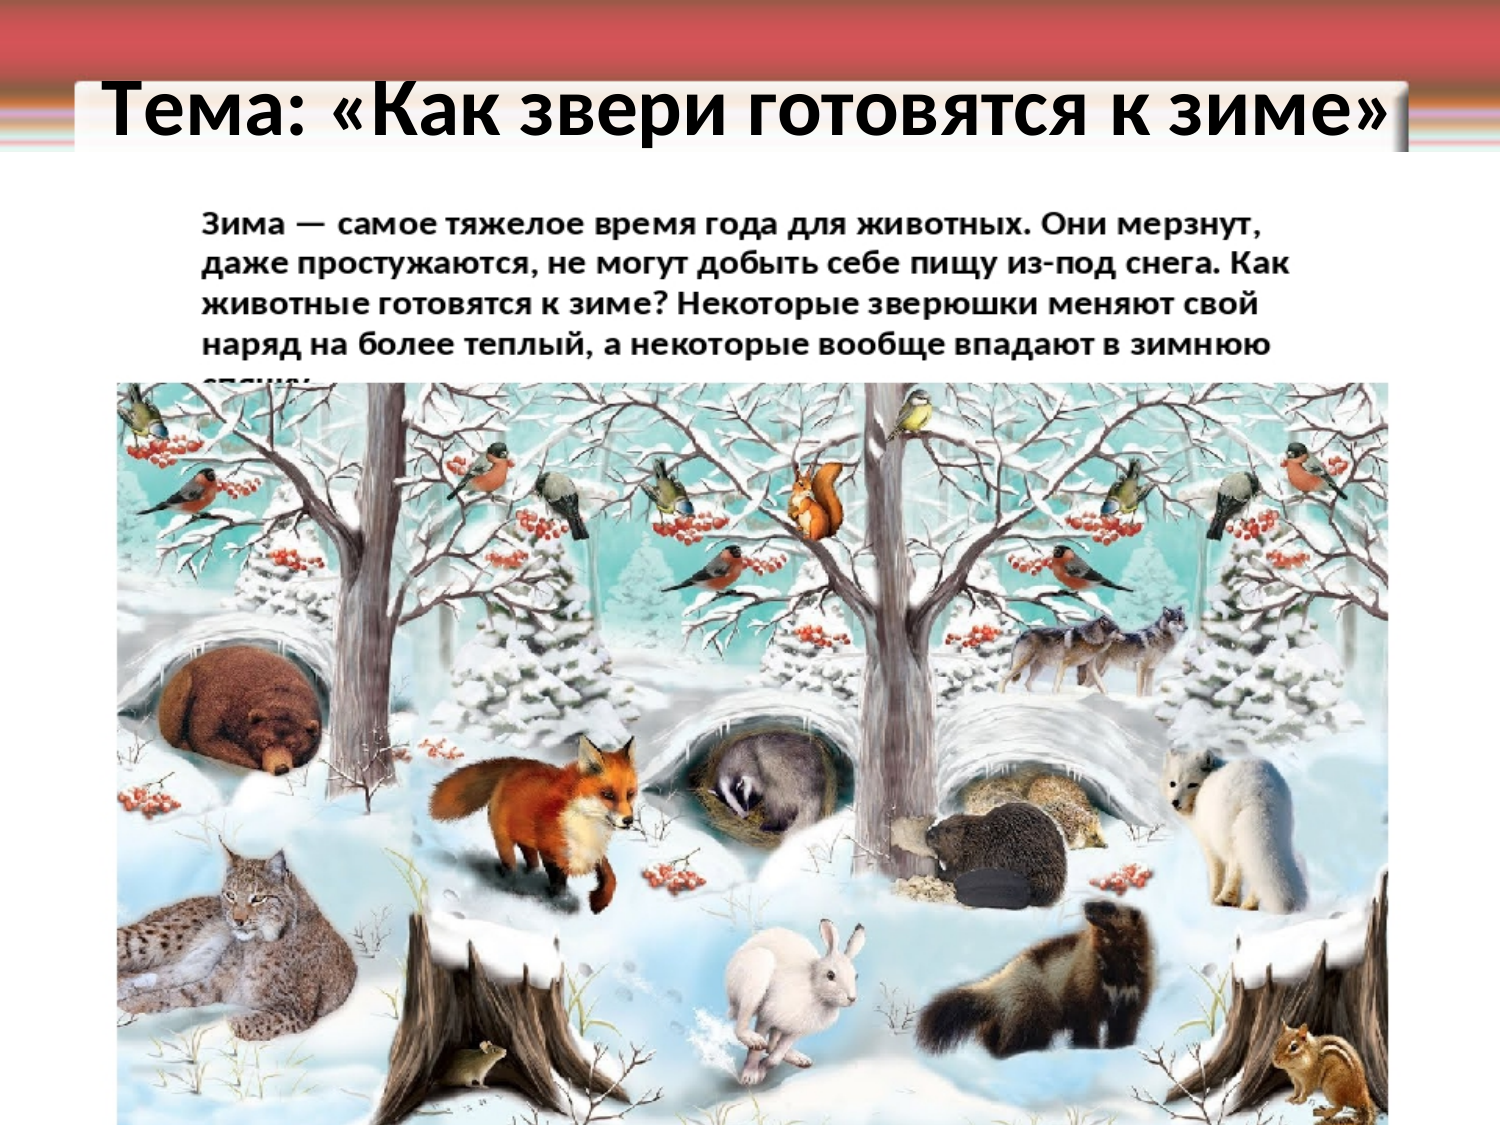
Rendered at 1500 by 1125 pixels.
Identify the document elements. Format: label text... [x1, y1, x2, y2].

picture [0, 152, 1500, 1125]
title Тема: «Как звери готовятся к зиме» [75, 45, 1425, 152]
